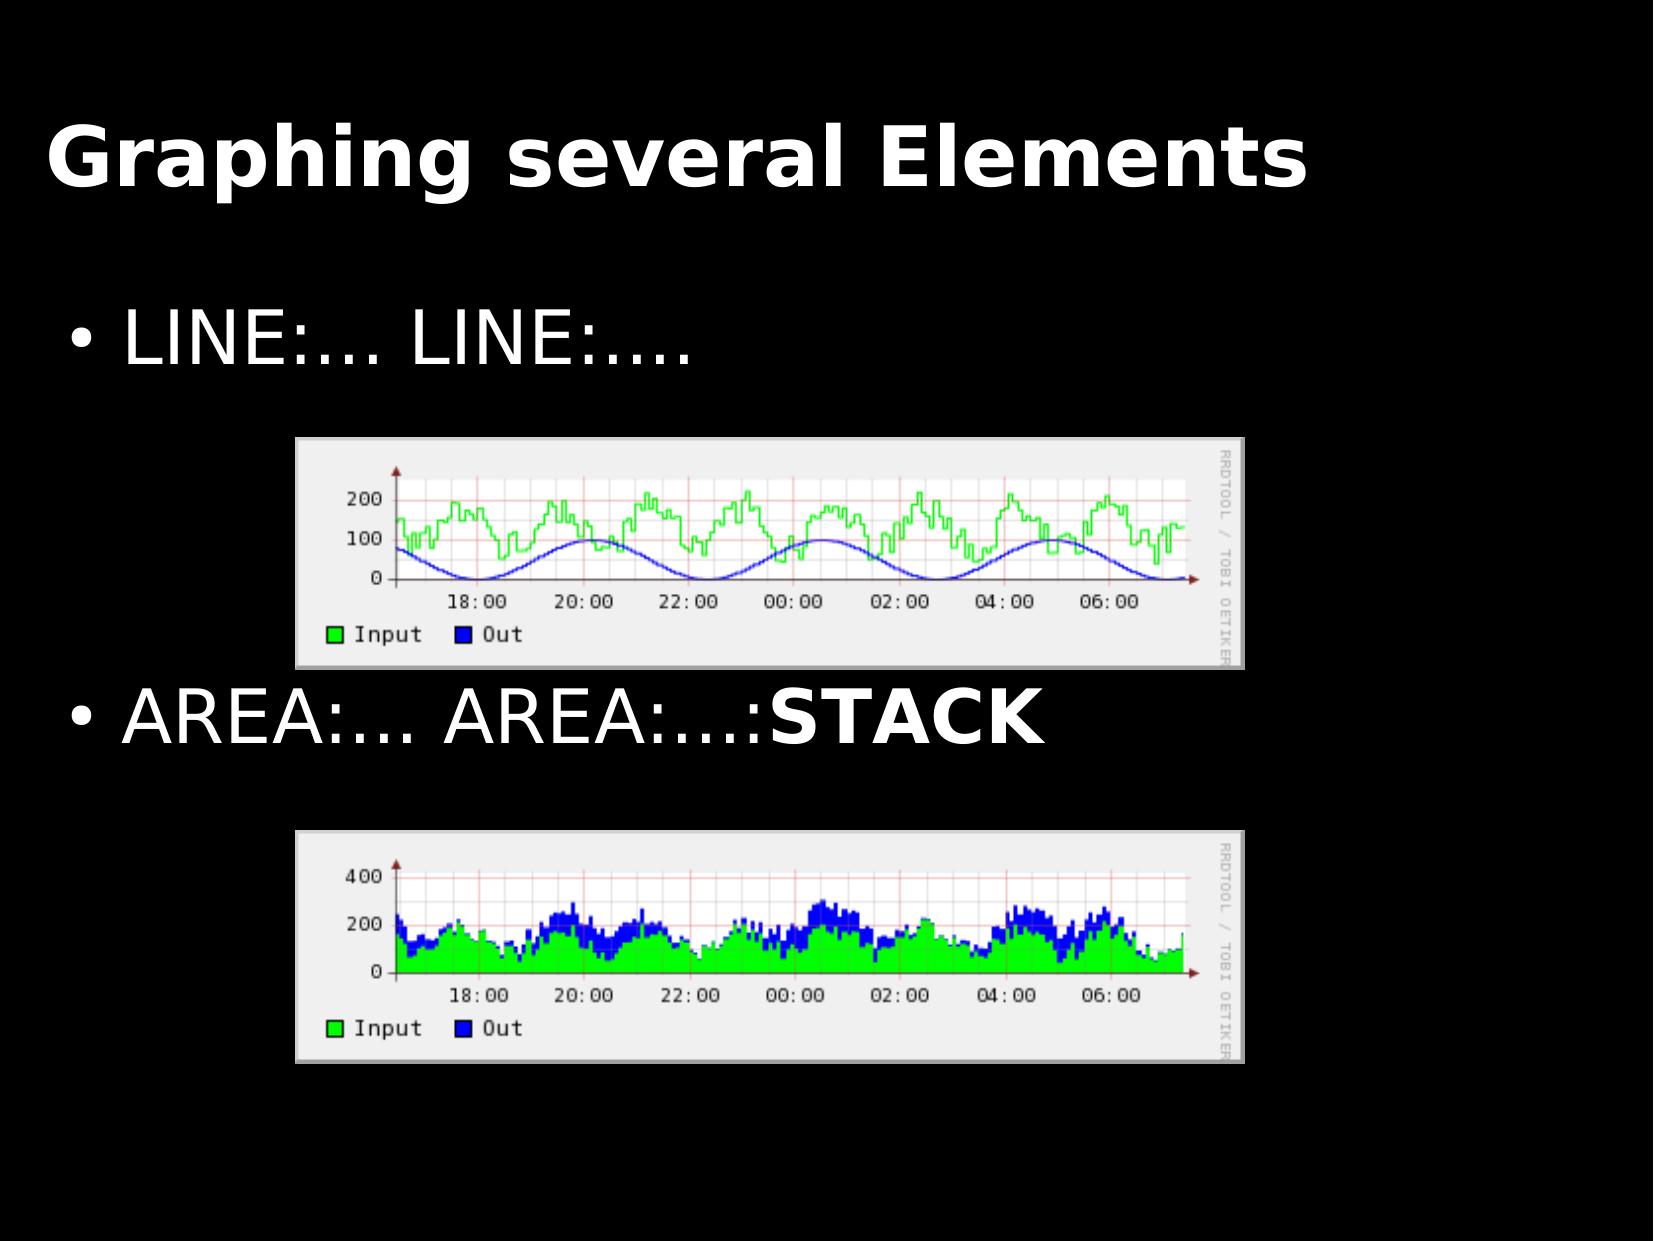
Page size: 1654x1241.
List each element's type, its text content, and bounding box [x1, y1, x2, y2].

picture [295, 830, 1245, 1064]
title Graphing several Elements [45, 82, 1583, 233]
picture [295, 437, 1245, 671]
list LINE:... LINE:.... AREA:... AREA:...:STACK [50, 295, 1571, 1099]
